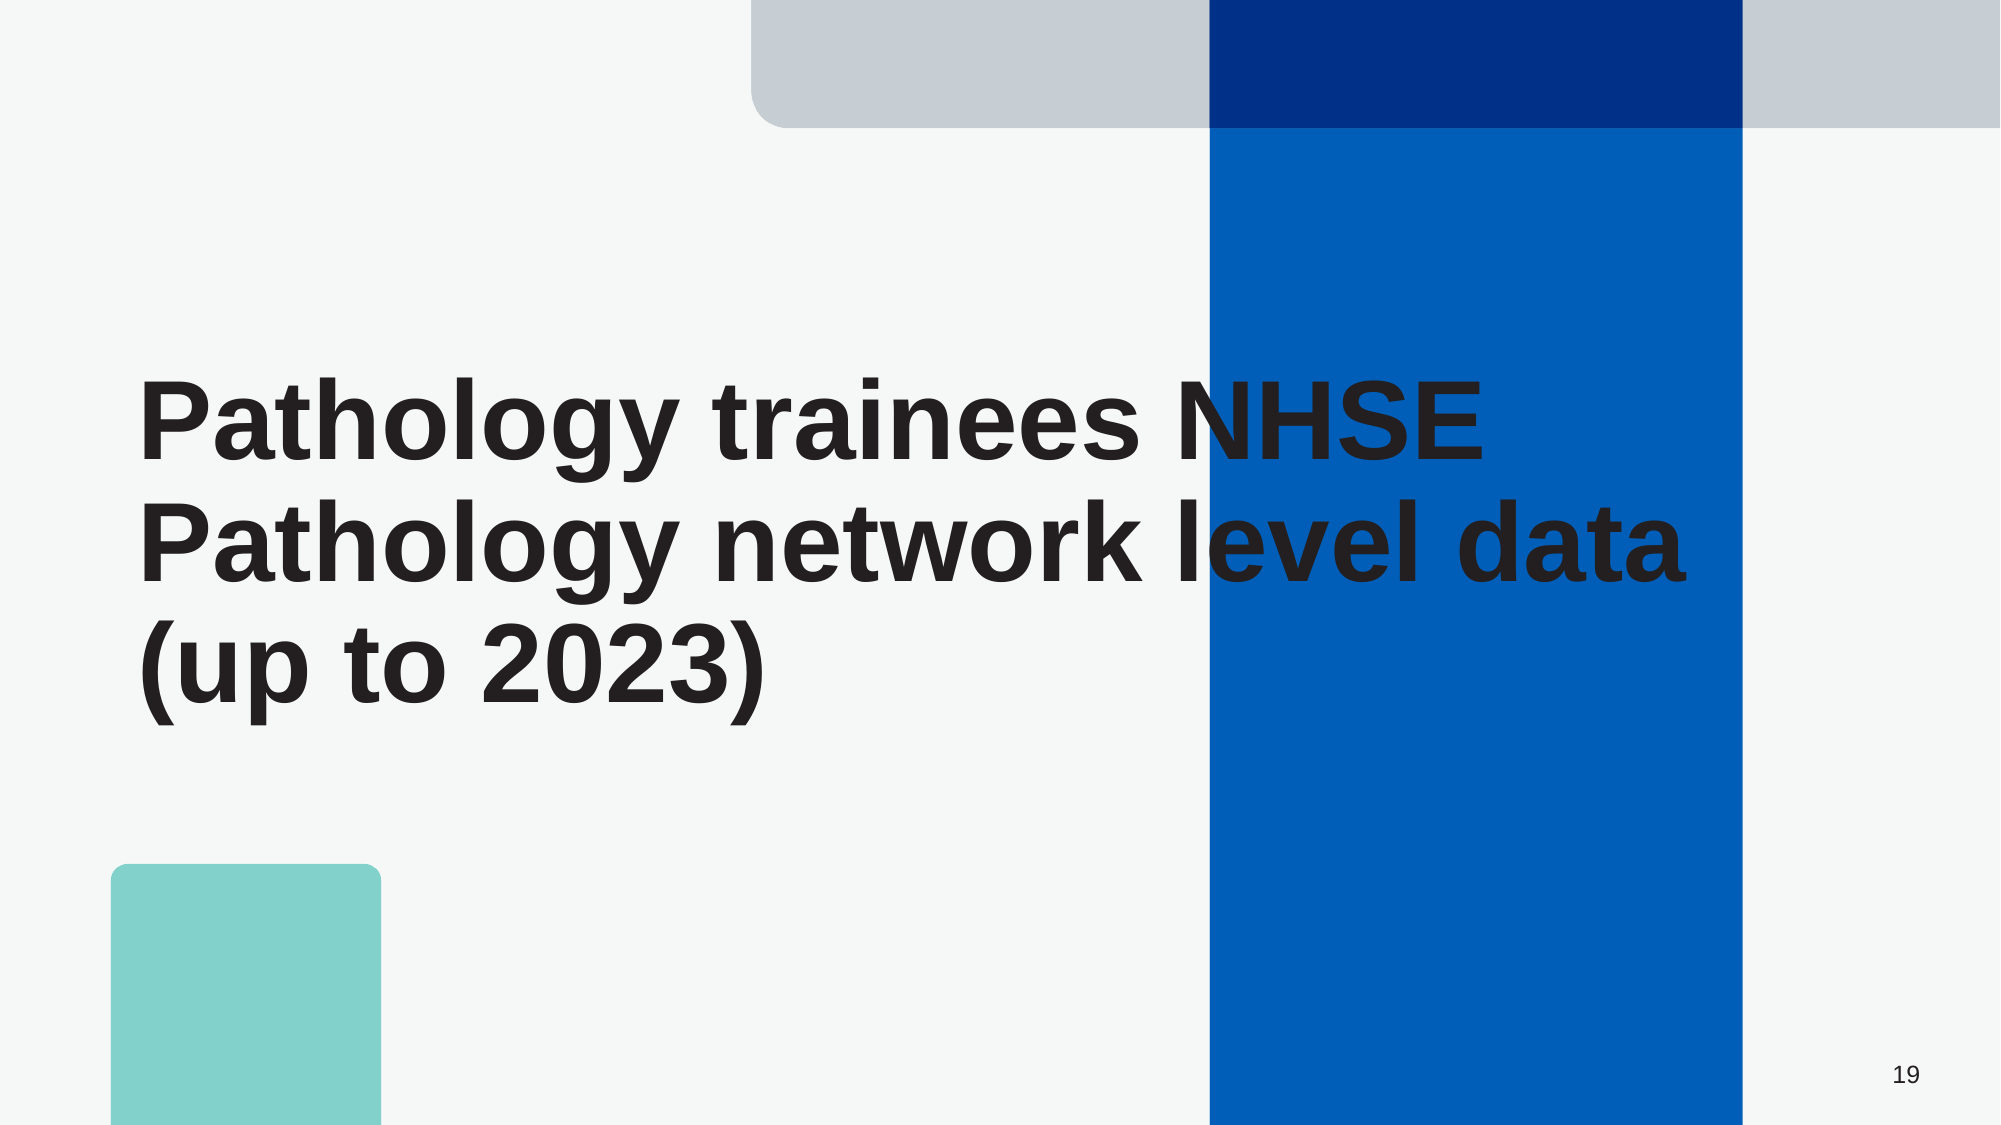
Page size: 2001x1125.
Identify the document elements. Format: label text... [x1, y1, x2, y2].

title Pathology trainees NHSE Pathology network level data (up to 2023) [122, 355, 1293, 573]
